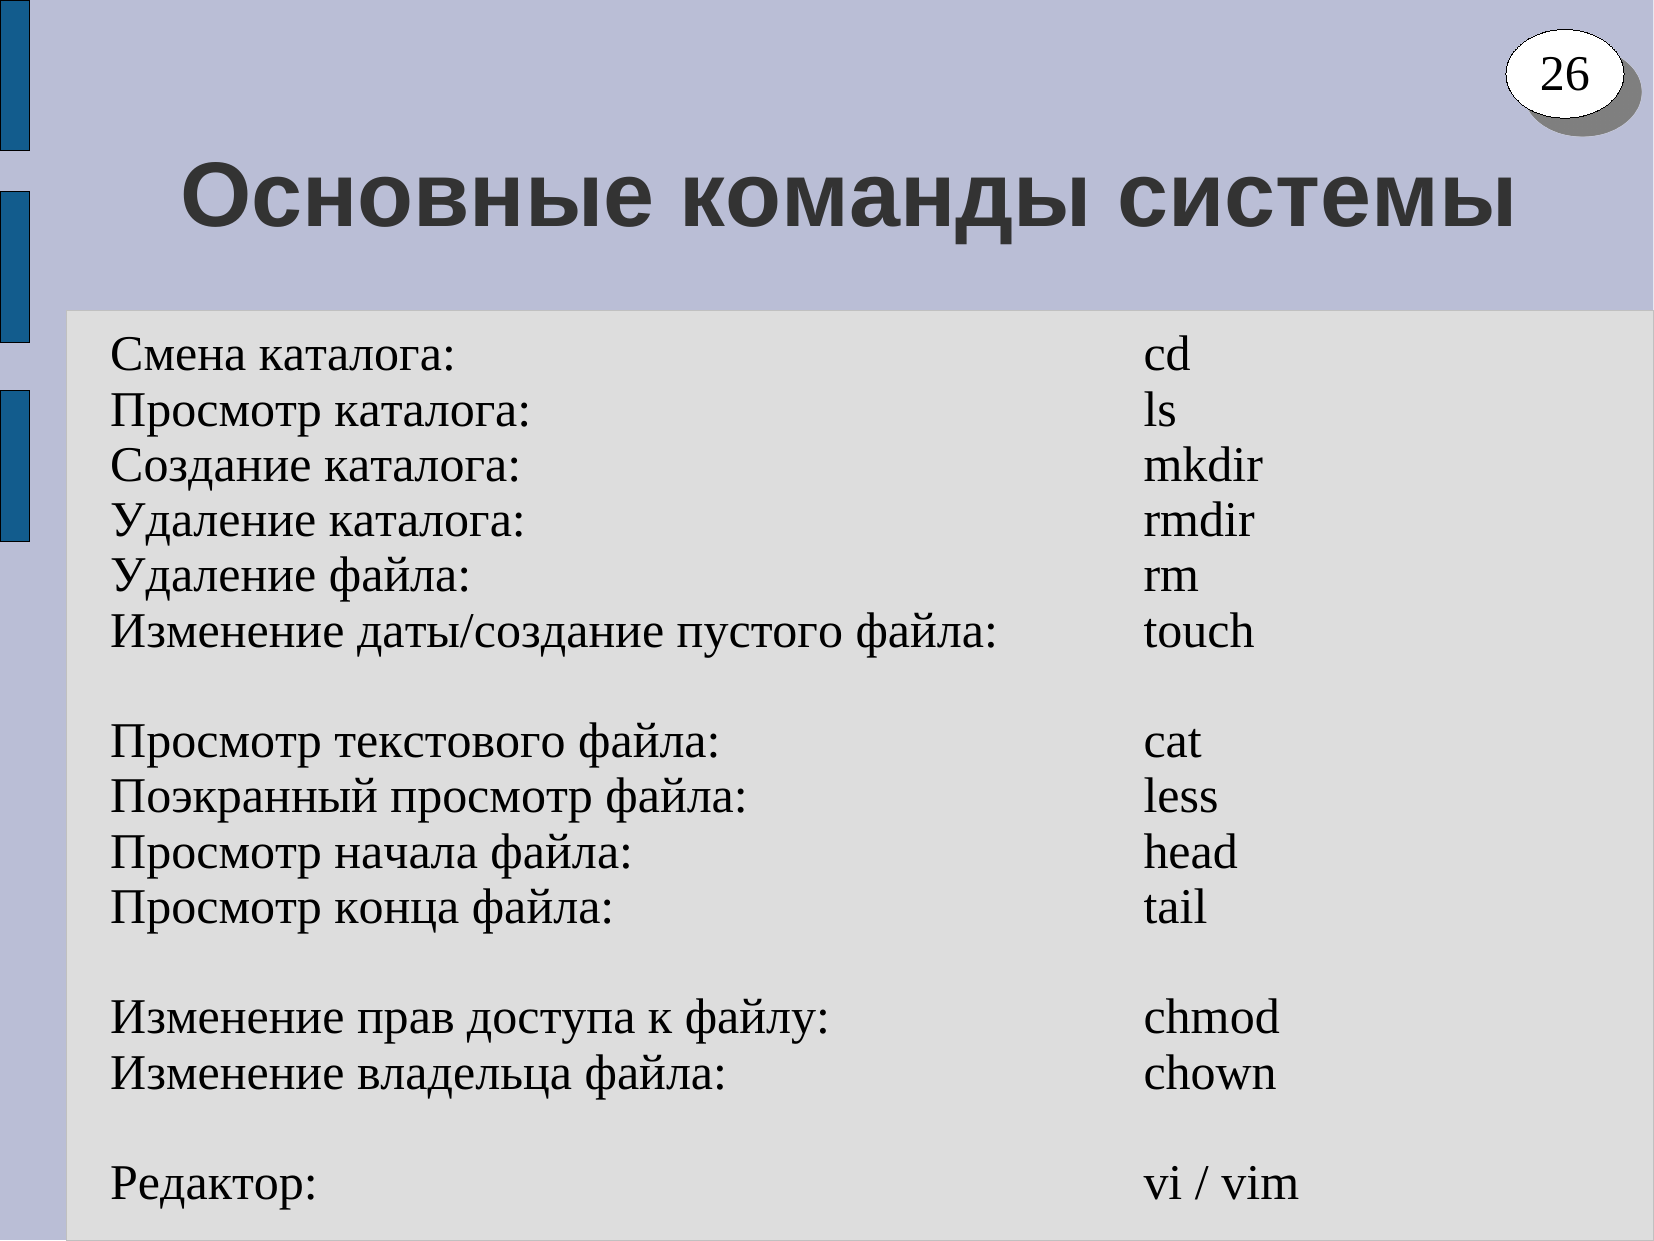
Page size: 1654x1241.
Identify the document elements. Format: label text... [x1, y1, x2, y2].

text_box Смена каталога: cd Просмотр каталога: ls Создание каталога: mkdir Удаление каталога: rmdir Удаление файла: rm Изменение даты/создание пустого файла: touch Просмотр текстового файла: cat Поэкранный просмотр файла: less Просмотр начала файла: head Просмотр конца файла: tail Изменение прав доступа к файлу: chmod Изменение владельца файла: chown Редактор: vi / vim [110, 326, 1300, 1211]
text_box 26 [1505, 29, 1625, 119]
title Основные команды системы [121, 87, 1534, 302]
